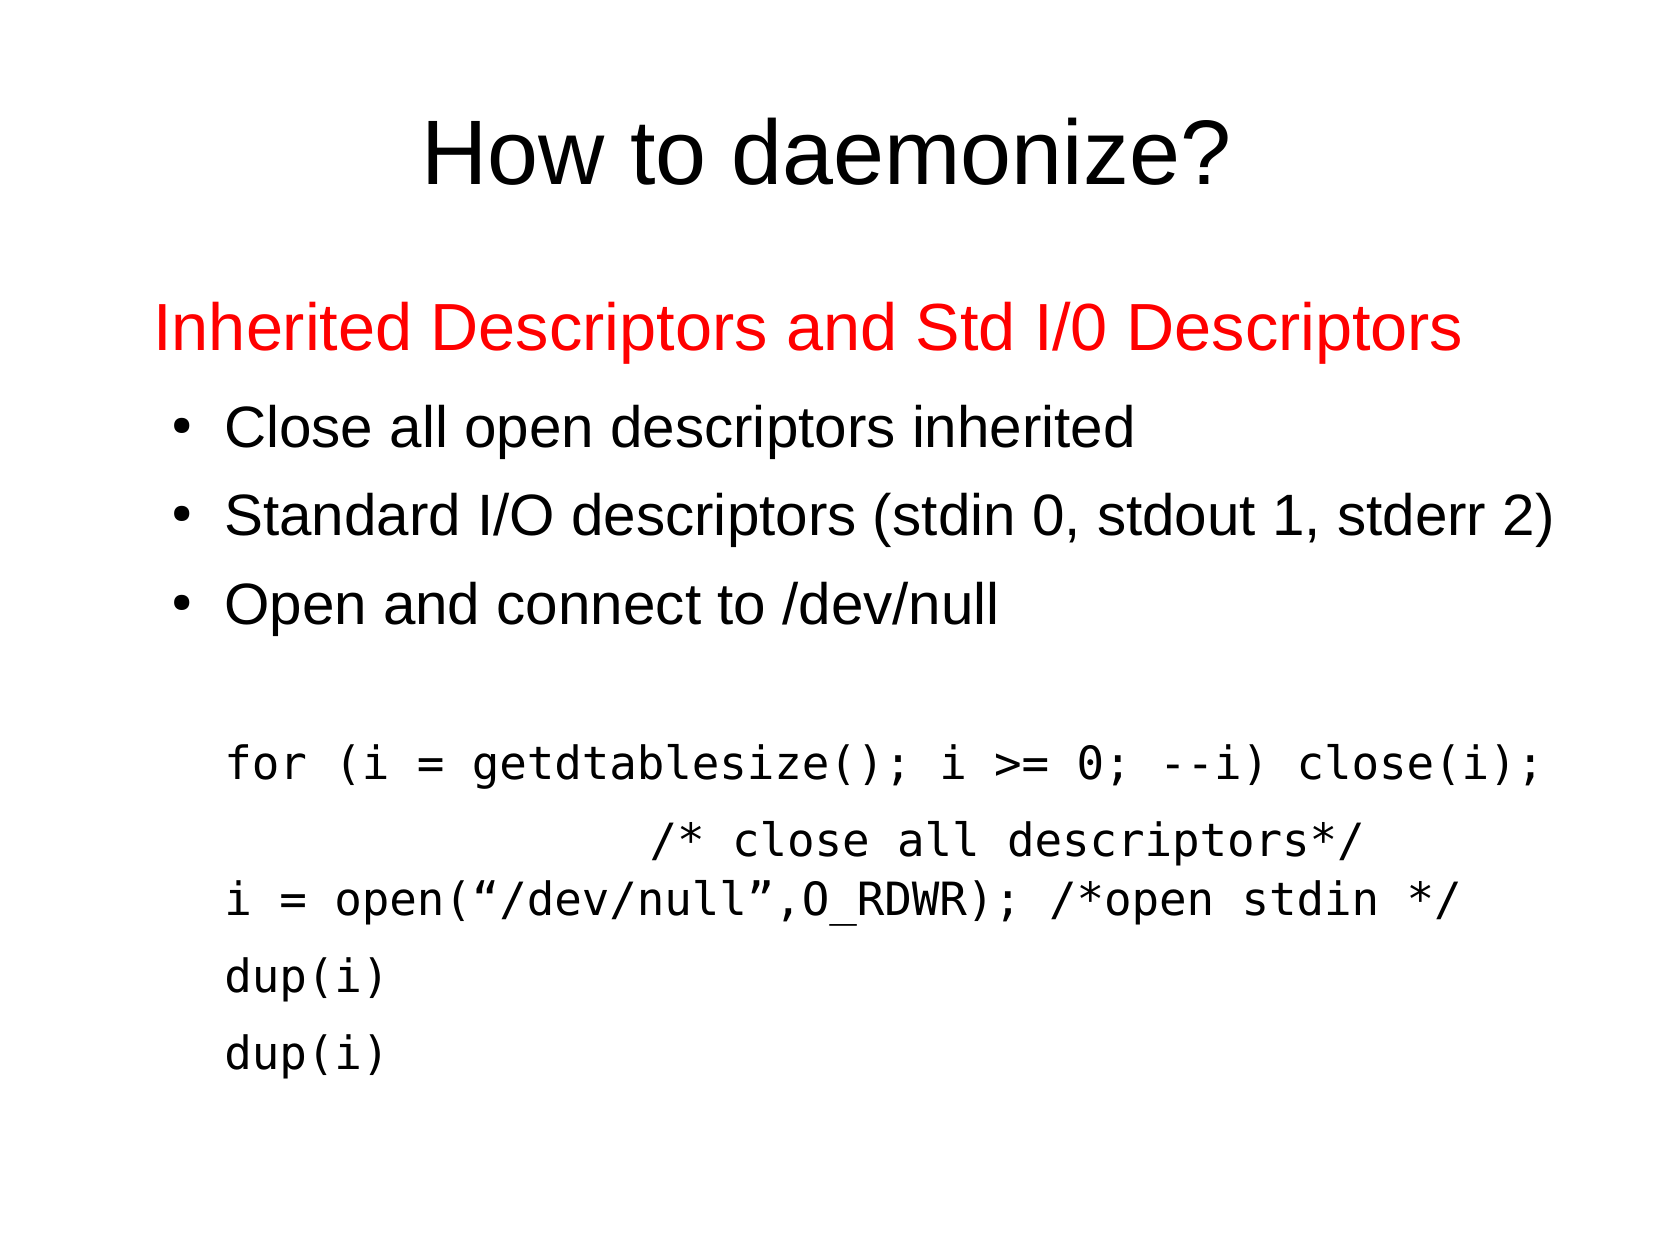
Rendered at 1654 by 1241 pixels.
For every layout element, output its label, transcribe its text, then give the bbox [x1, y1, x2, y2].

title How to daemonize? [82, 56, 1571, 250]
list Inherited Descriptors and Std I/0 Descriptors Close all open descriptors inherited Standard I/O descriptors (stdin 0, stdout 1, stderr 2) Open and connect to /dev/null for (i = getdtablesize(); i >= 0; --i) close(i); /* close all descriptors*/ i = open(“/dev/null”,O_RDWR); /*open stdin */ dup(i) dup(i) [82, 290, 1571, 1109]
